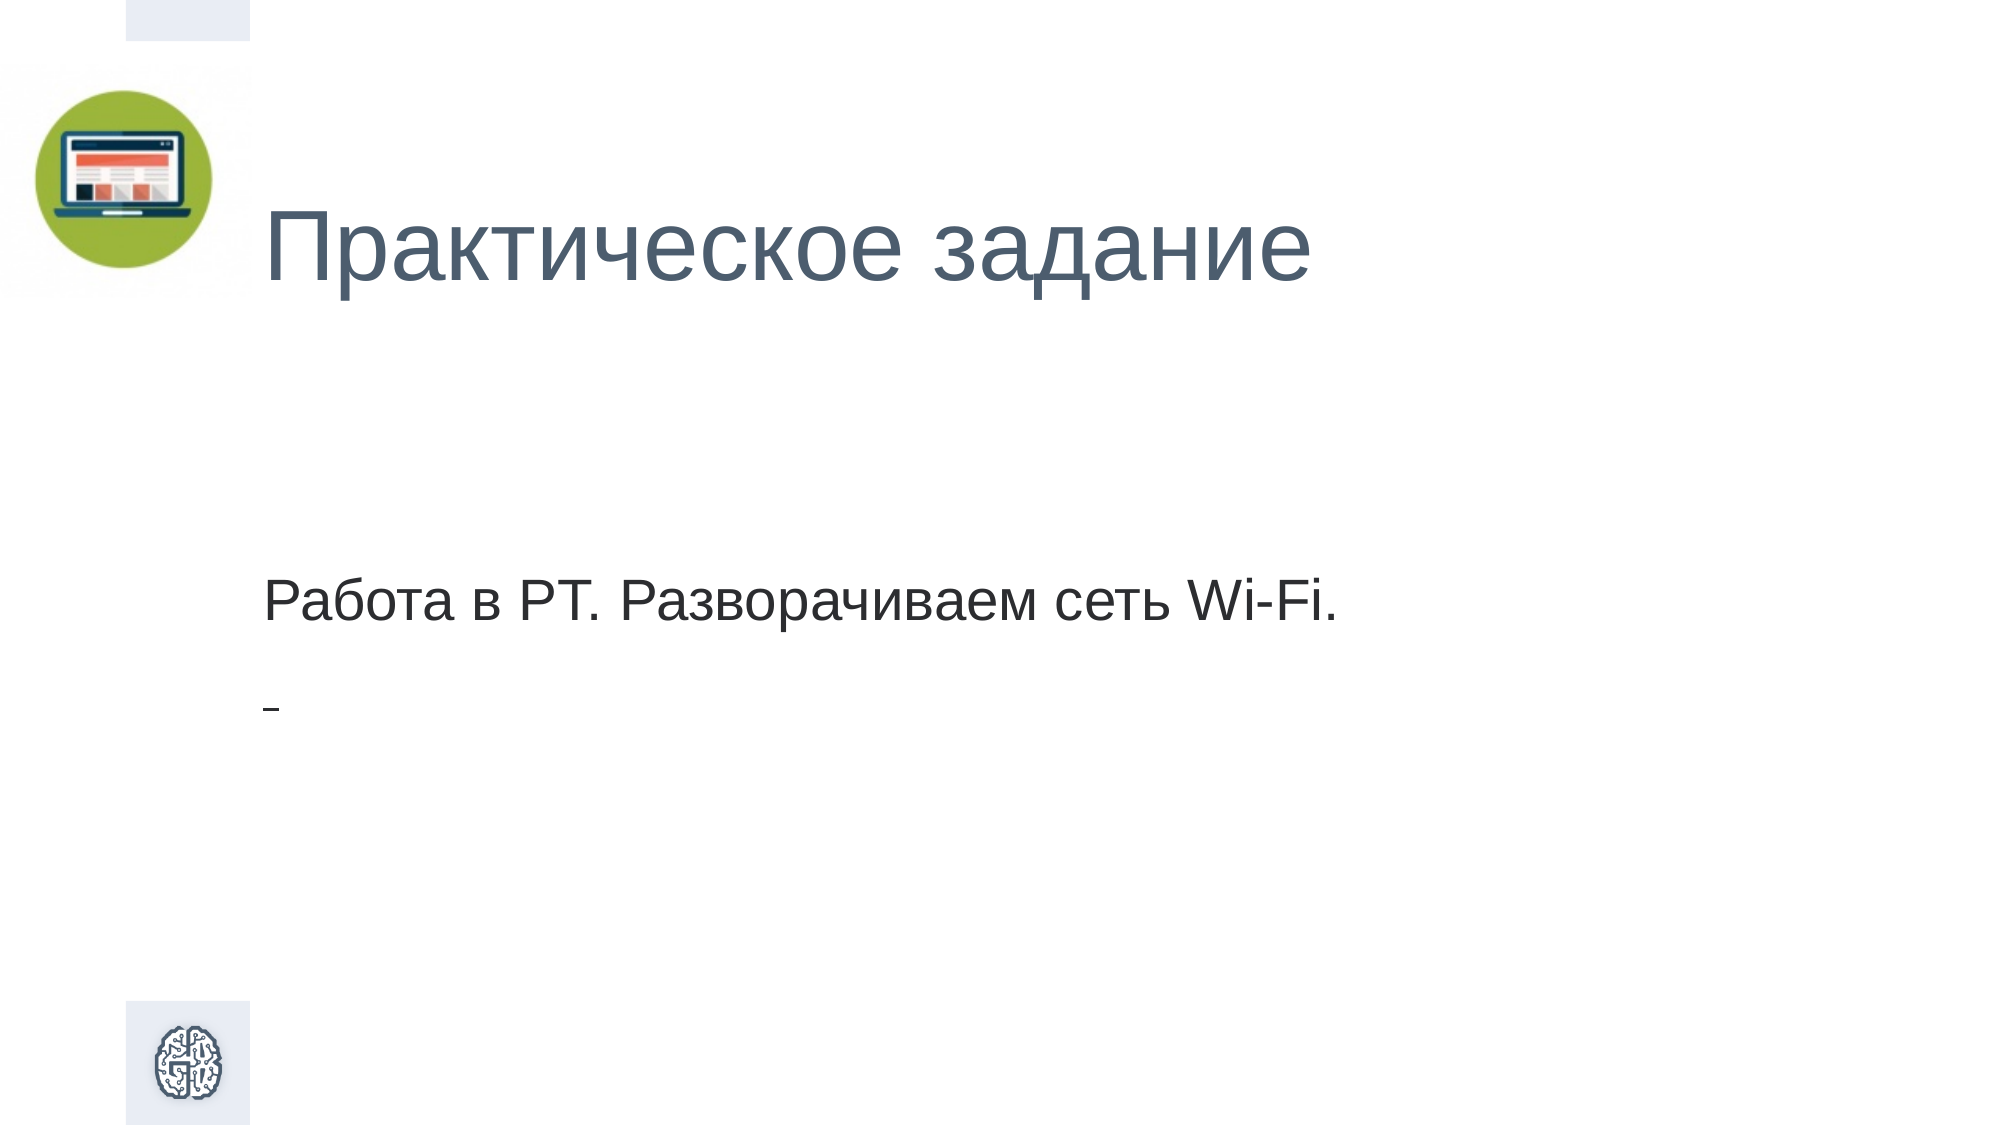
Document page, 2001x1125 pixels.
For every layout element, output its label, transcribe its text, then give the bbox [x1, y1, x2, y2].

list Работа в PT. Разворачиваем сеть Wi-Fi. [248, 431, 1825, 941]
title Практическое задание [248, 124, 1752, 372]
picture [144, 1016, 232, 1110]
picture [0, 64, 252, 298]
